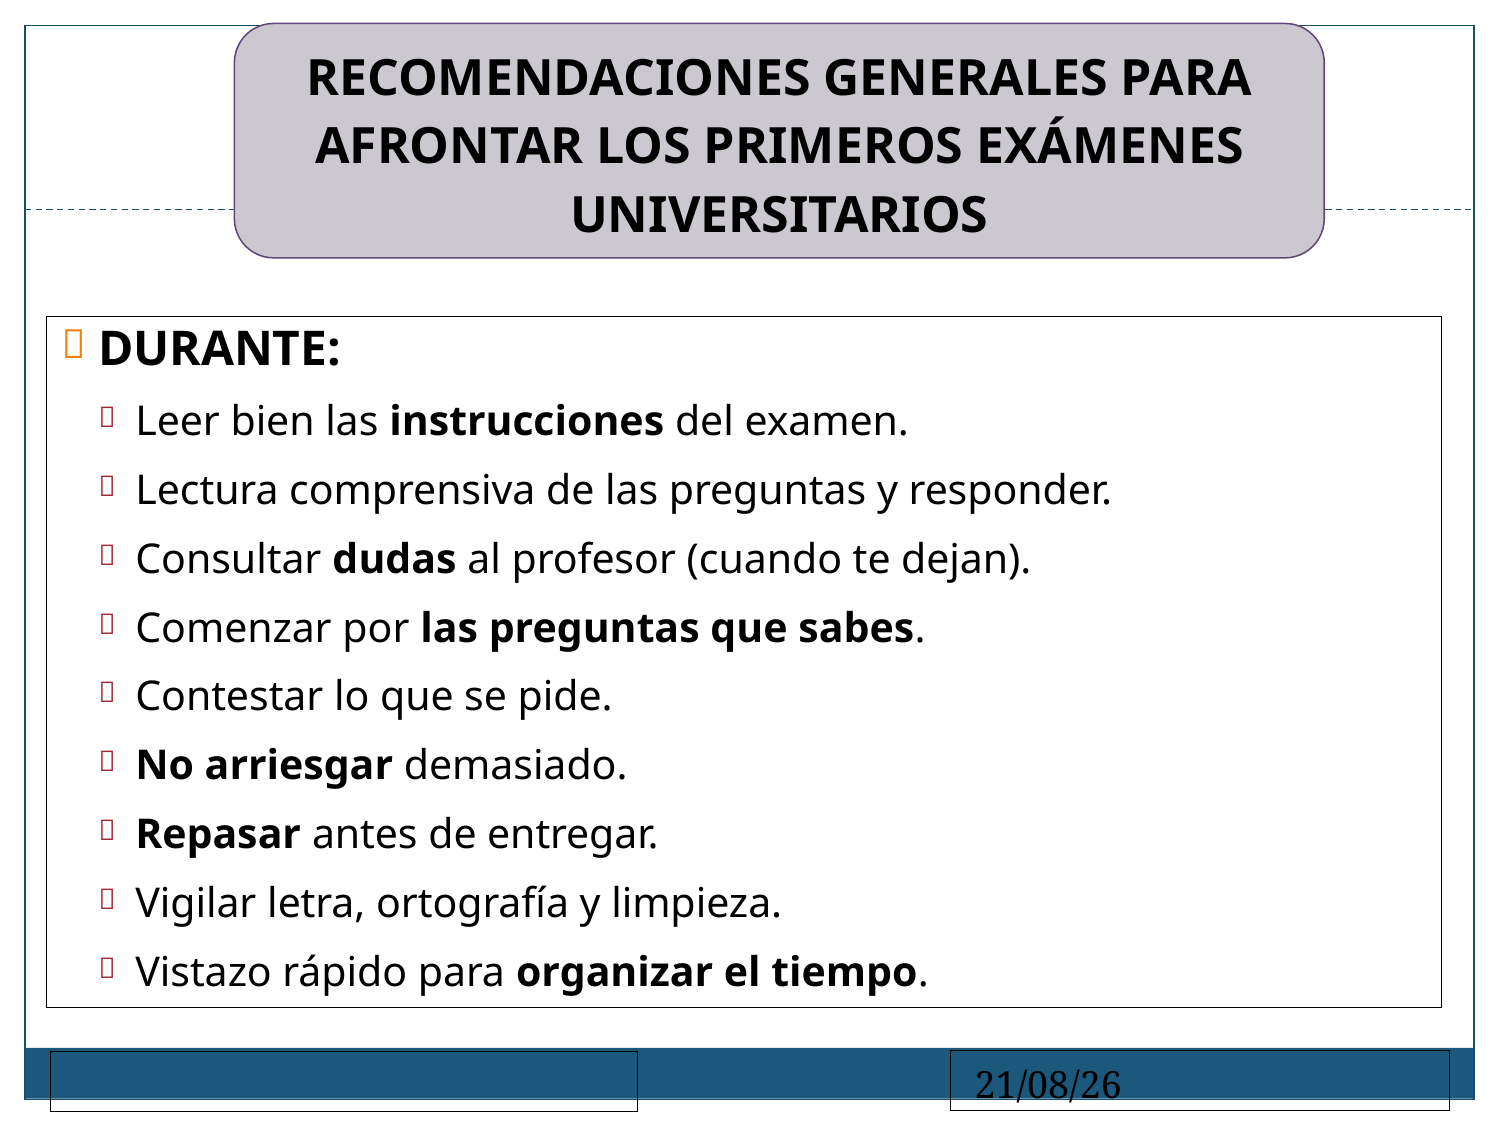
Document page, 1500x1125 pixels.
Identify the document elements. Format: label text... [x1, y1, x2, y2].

text_box RECOMENDACIONES GENERALES PARA AFRONTAR LOS PRIMEROS EXÁMENES UNIVERSITARIOS [234, 23, 1325, 258]
list DURANTE: Leer bien las instrucciones del examen. Lectura comprensiva de las preguntas y responder. Consultar dudas al profesor (cuando te dejan). Comenzar por las preguntas que sabes. Contestar lo que se pide. No arriesgar demasiado. Repasar antes de entregar. Vigilar letra, ortografía y limpieza. Vistazo rápido para organizar el tiempo. [46, 316, 1442, 1008]
